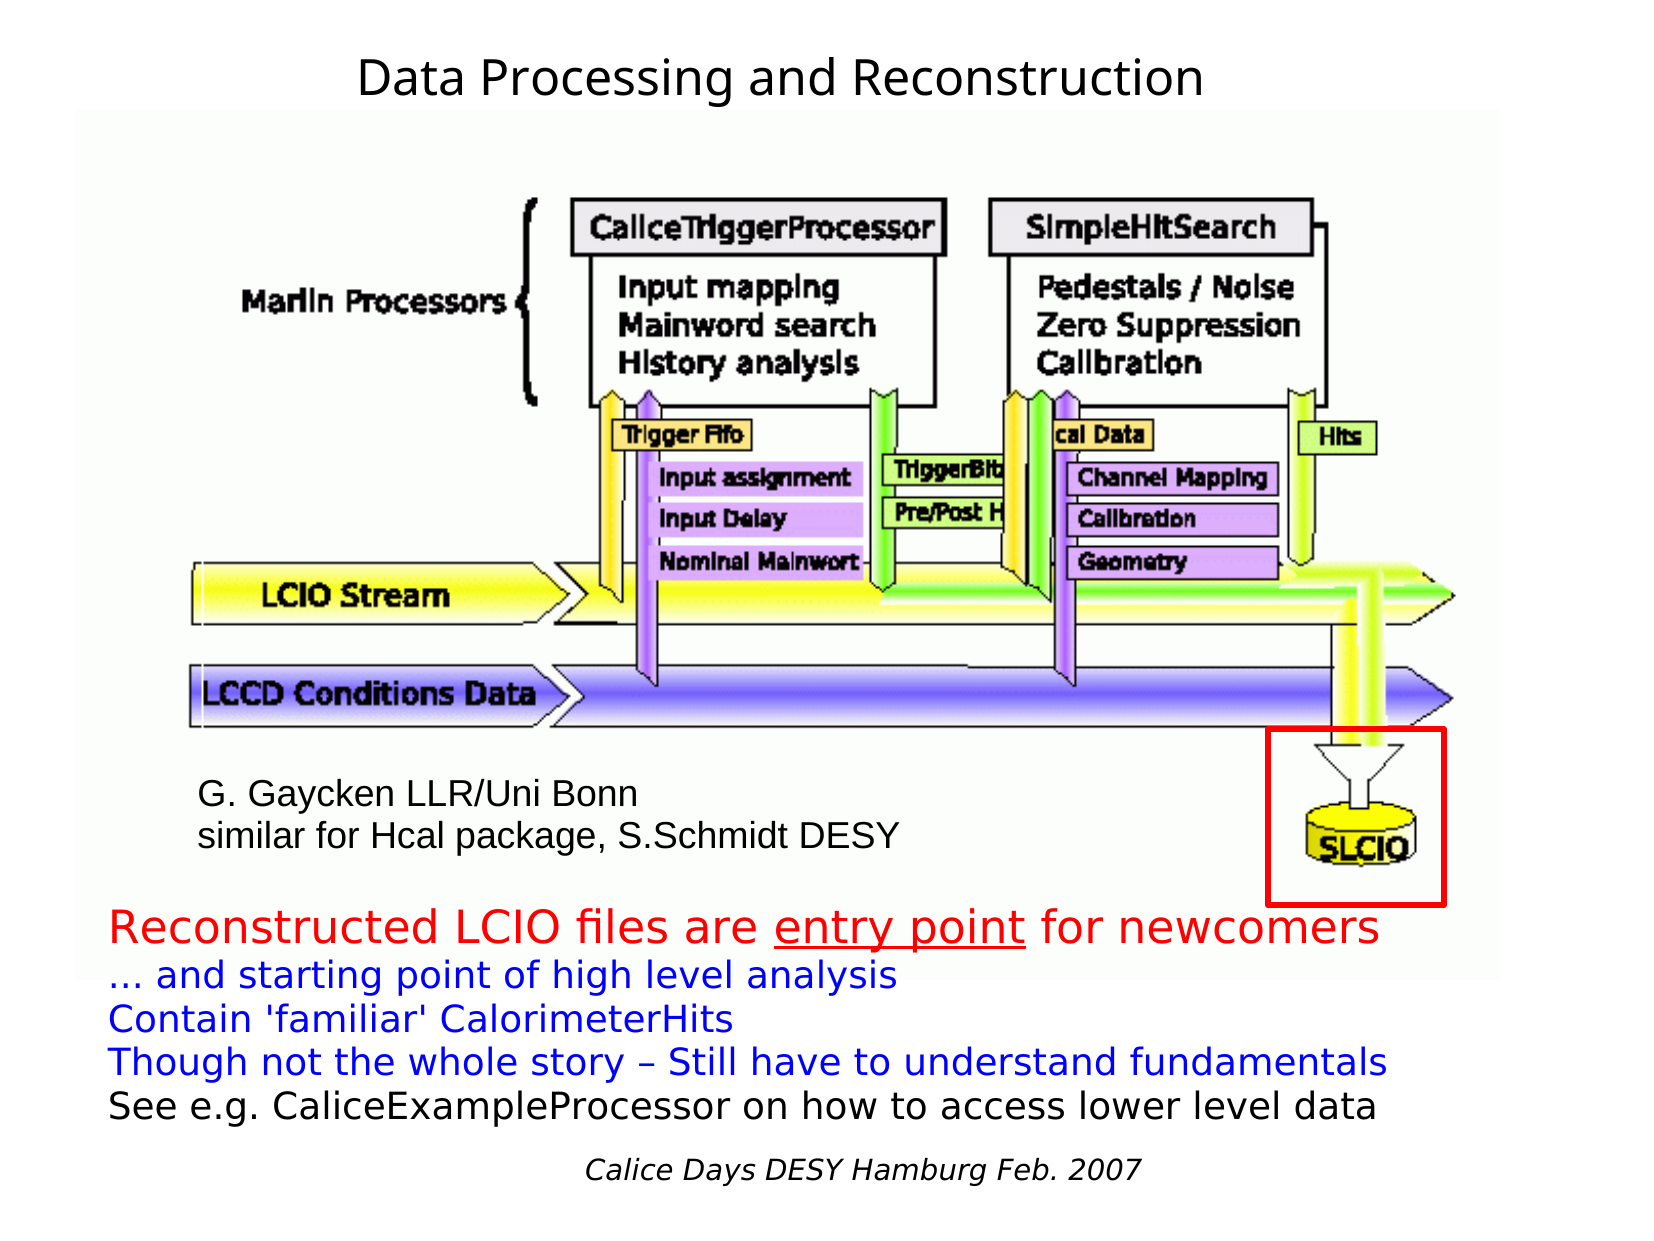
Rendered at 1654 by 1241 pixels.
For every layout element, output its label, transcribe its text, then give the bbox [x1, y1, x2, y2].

text_box G. Gaycken LLR/Uni Bonn similar for Hcal package, S.Schmidt DESY [182, 764, 942, 867]
picture [75, 110, 1501, 980]
picture [1271, 732, 1441, 902]
text_box Data Processing and Reconstruction . [299, 34, 1225, 110]
text_box Reconstructed LCIO files are entry point for newcomers ... and starting point of high level analysis Contain 'familiar' CalorimeterHits Though not the whole story – Still have to understand fundamentals See e.g. CaliceExampleProcessor on how to access lower level data [93, 893, 1390, 1137]
